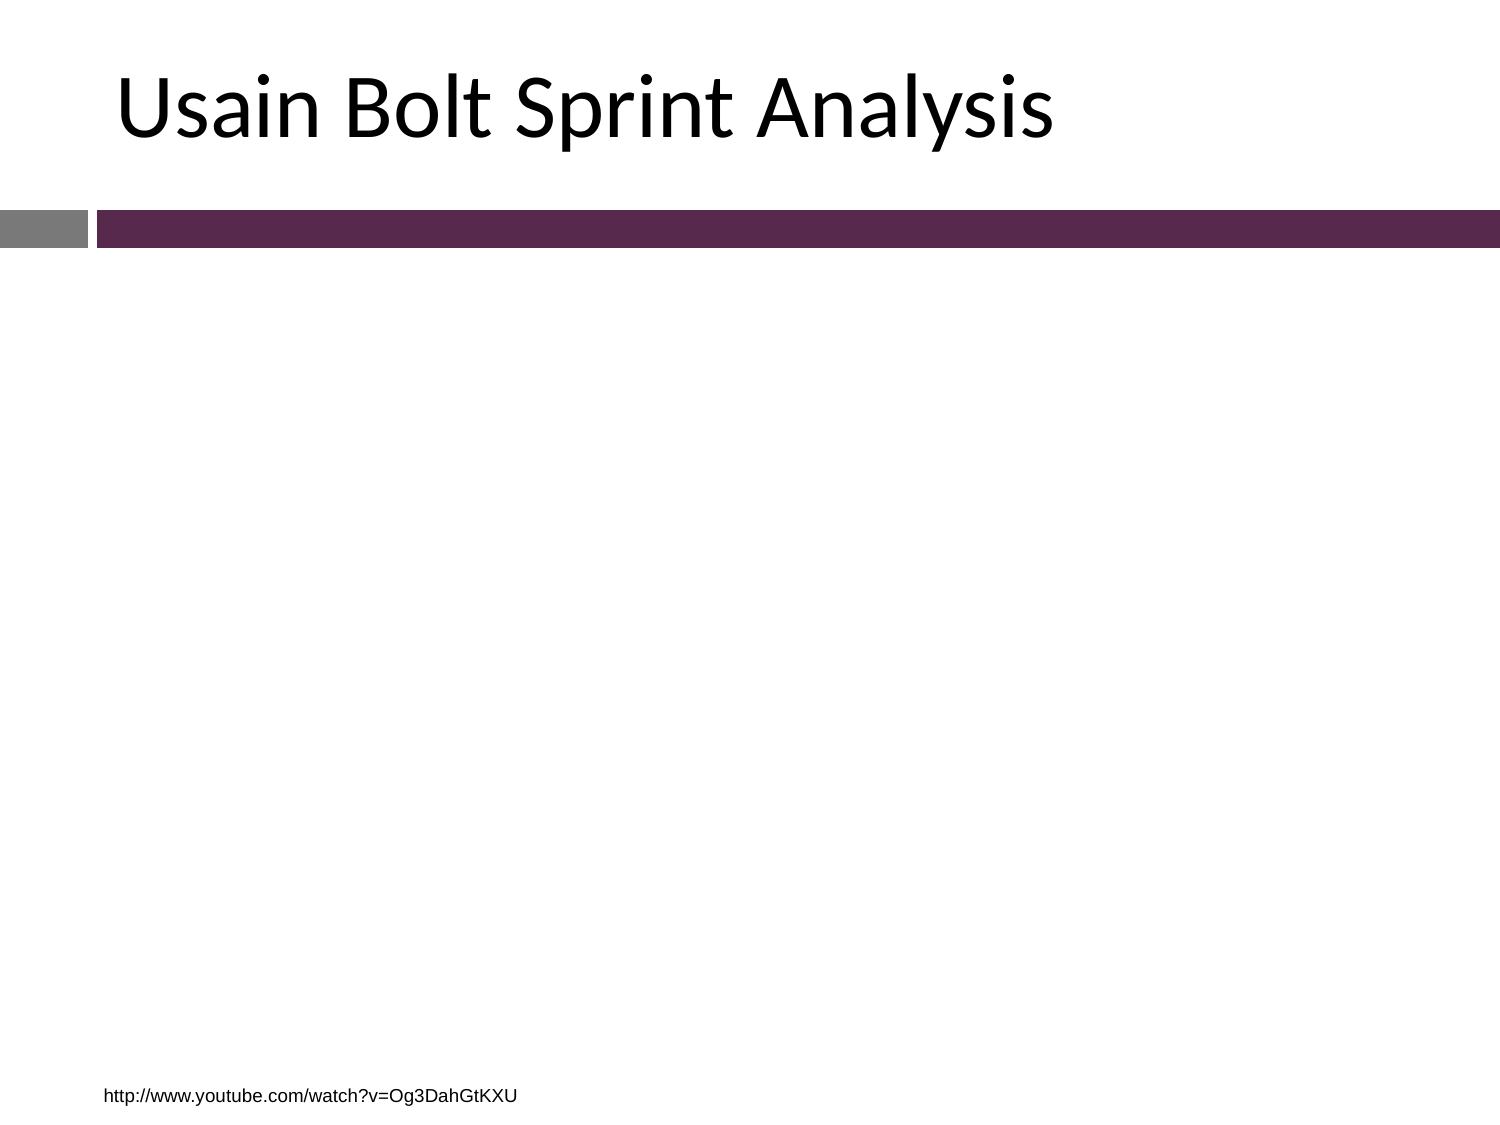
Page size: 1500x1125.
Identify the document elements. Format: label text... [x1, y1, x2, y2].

text_box http://www.youtube.com/watch?v=Og3DahGtKXU [89, 1076, 635, 1114]
title Usain Bolt Sprint Analysis [100, 19, 1438, 182]
